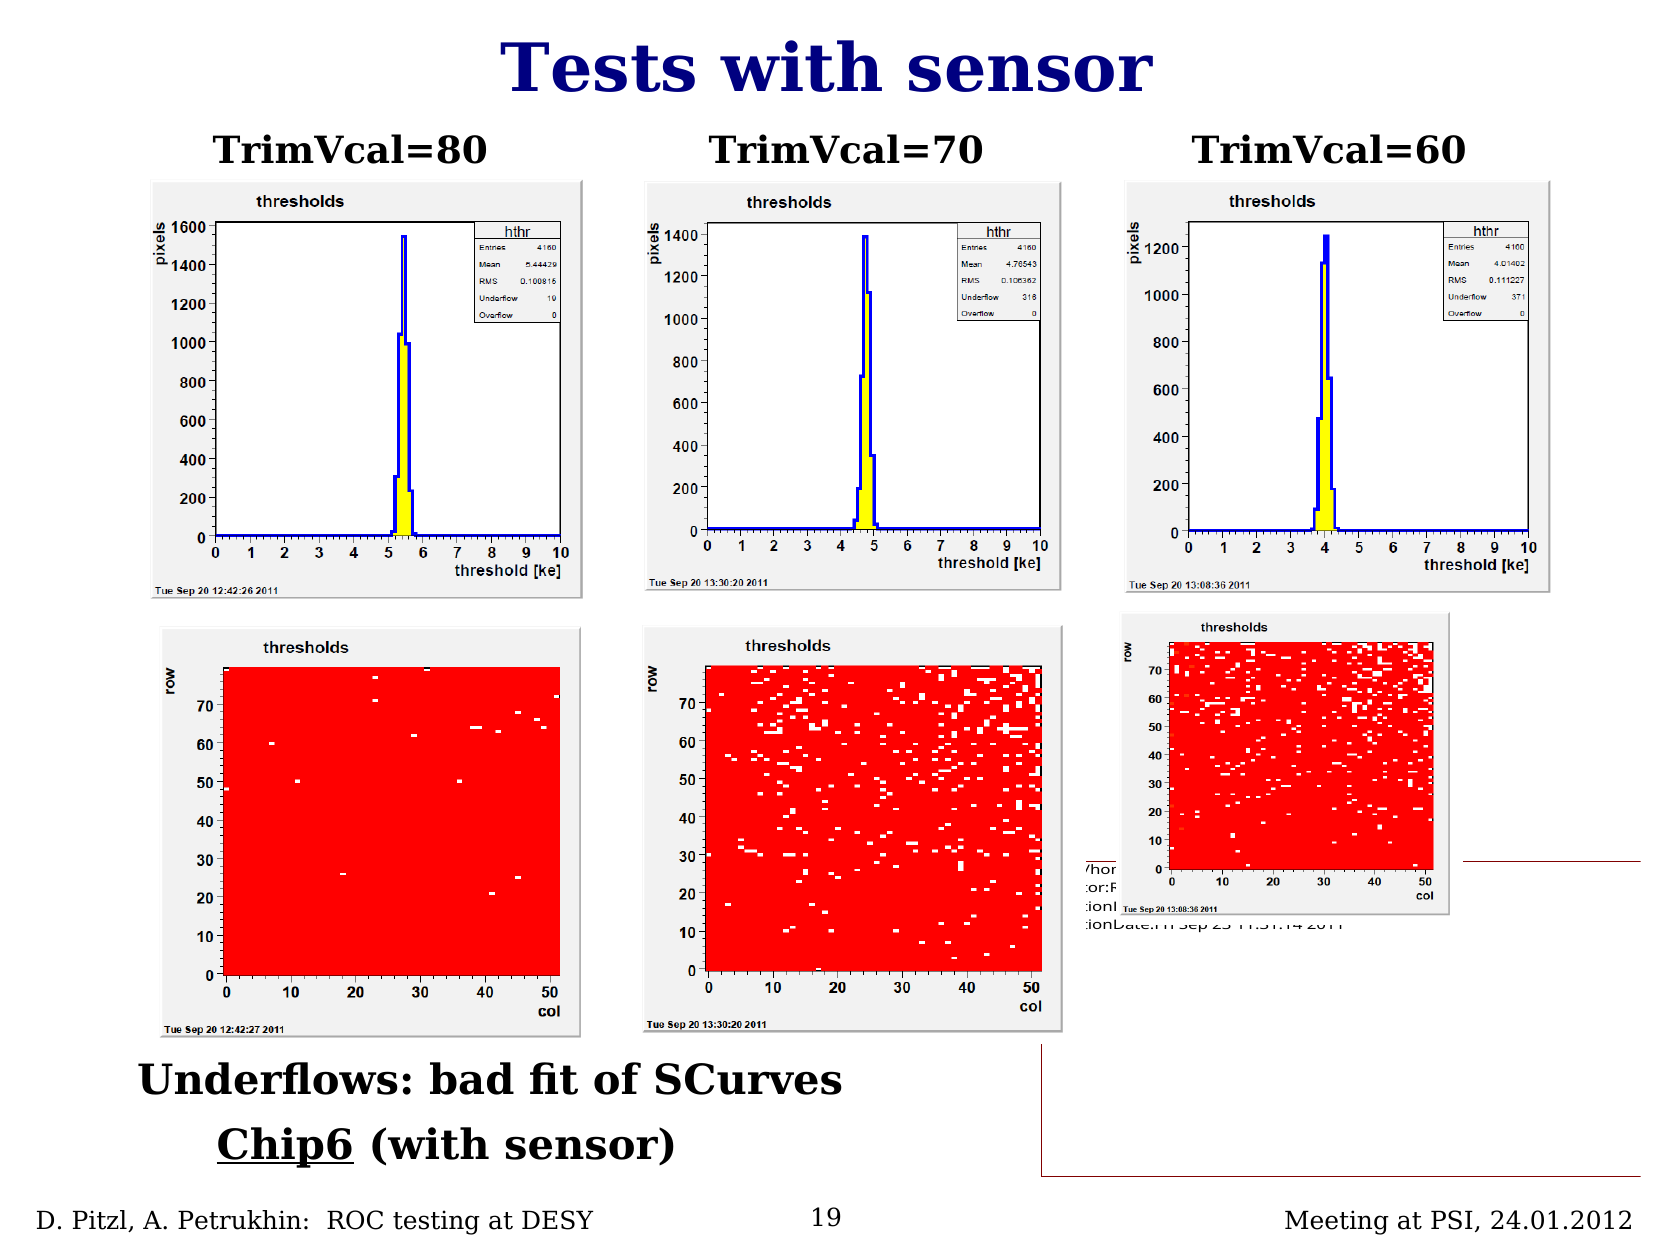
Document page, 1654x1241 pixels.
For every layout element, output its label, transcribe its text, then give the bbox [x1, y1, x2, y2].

picture [631, 157, 1641, 1177]
text_box TrimVcal=80 TrimVcal=70 TrimVcal=60 [212, 118, 1469, 163]
text_box Underflows: bad fit of SCurves [137, 1044, 851, 1094]
title Tests with sensor [82, 0, 1571, 137]
text_box Chip6 (with sensor) [216, 1109, 678, 1159]
picture [138, 163, 602, 1044]
